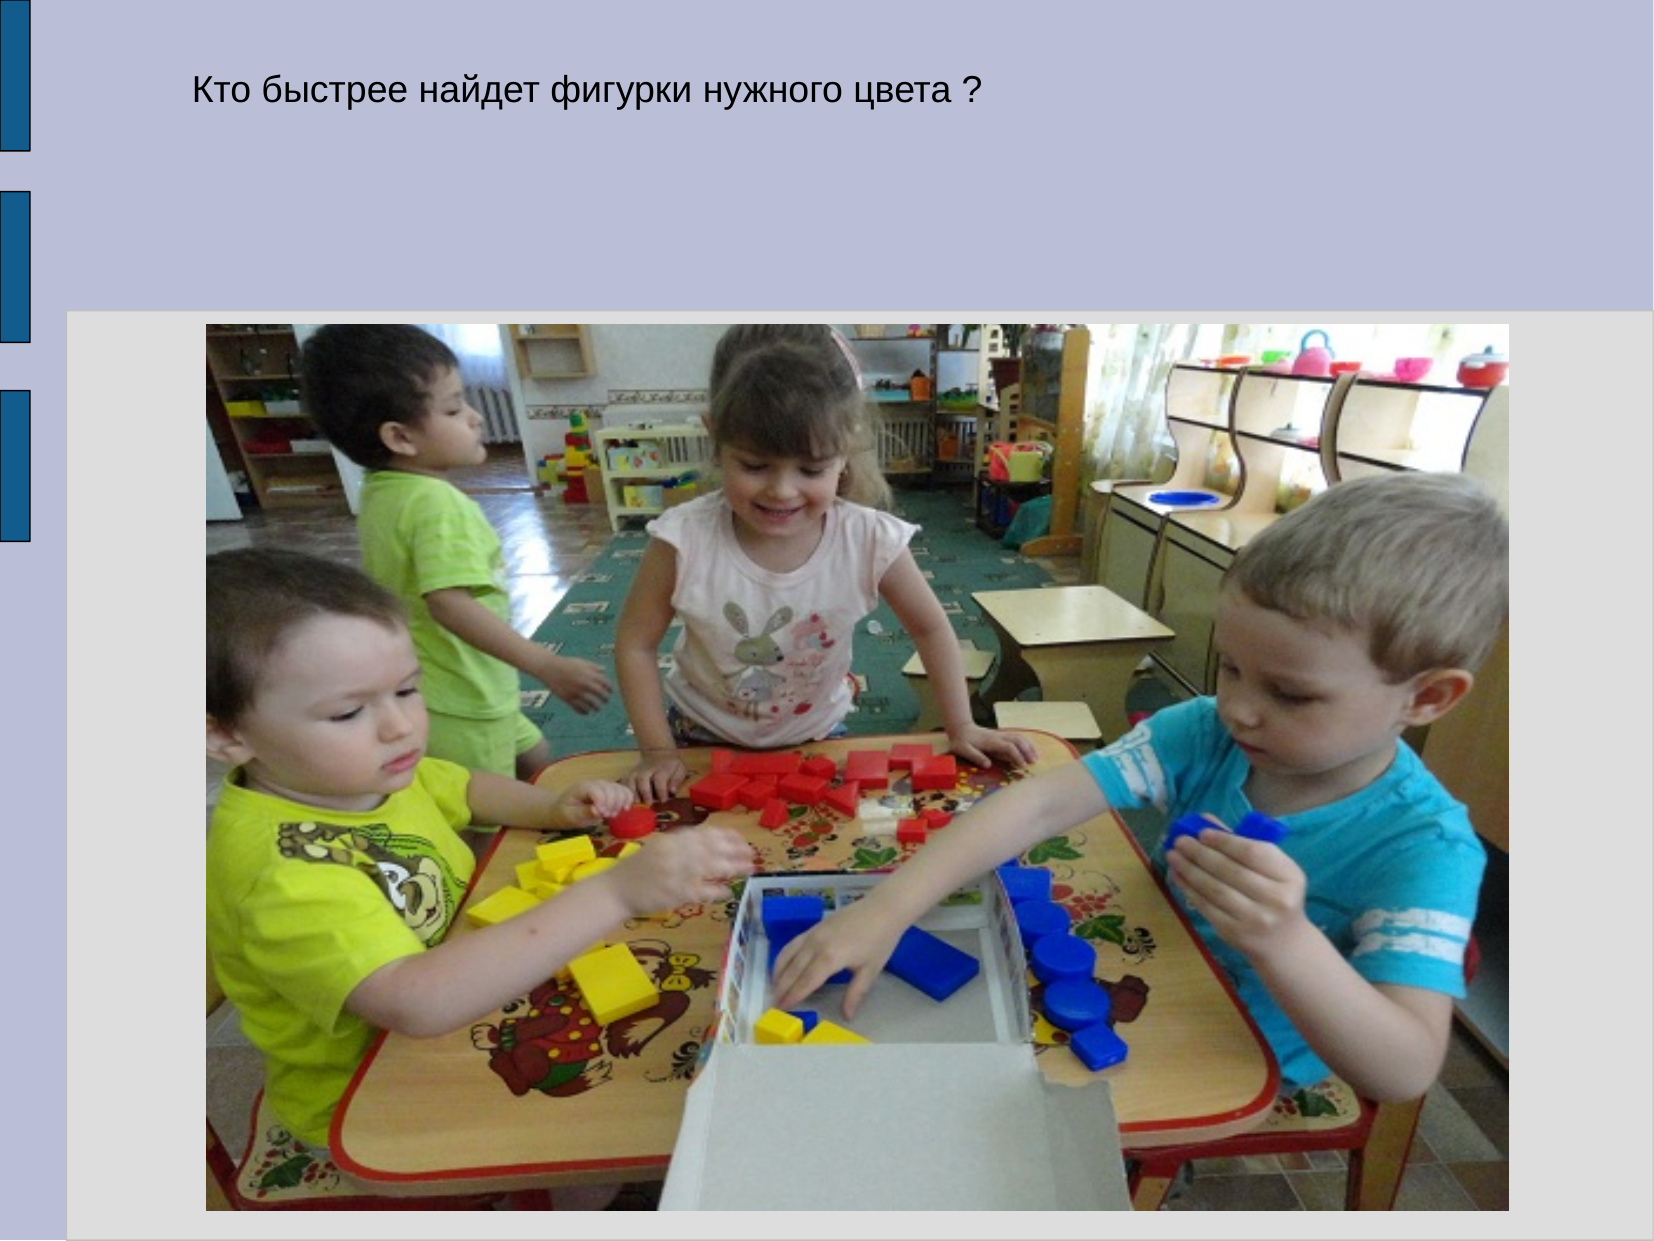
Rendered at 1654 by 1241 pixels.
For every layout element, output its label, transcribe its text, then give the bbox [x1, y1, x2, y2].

picture [206, 324, 1509, 1211]
text_box Кто быстрее найдет фигурки нужного цвета ? [177, 59, 1270, 116]
